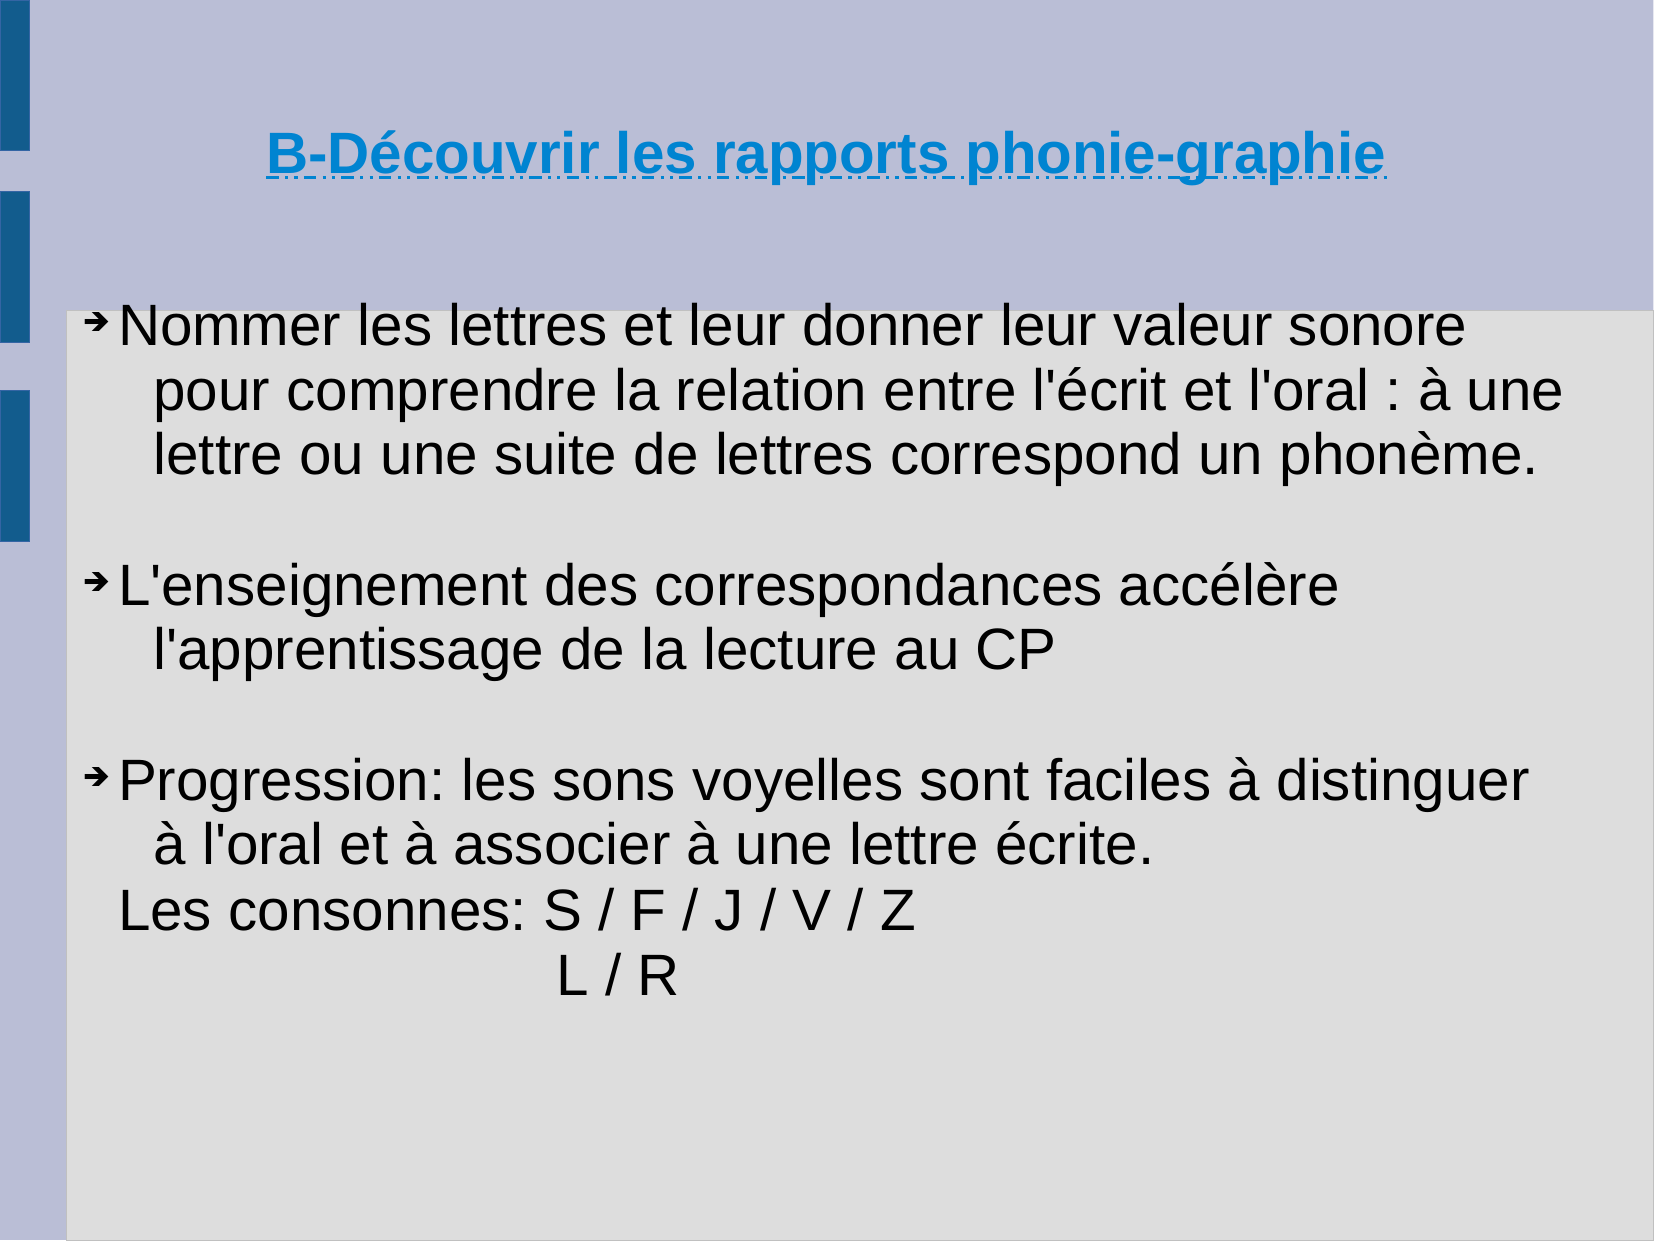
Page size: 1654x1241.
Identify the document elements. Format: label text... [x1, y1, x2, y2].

title B-Découvrir les rapports phonie-graphie [82, 49, 1571, 257]
subtitle Nommer les lettres et leur donner leur valeur sonore pour comprendre la relation entre l'écrit et l'oral : à une lettre ou une suite de lettres correspond un phonème. L'enseignement des correspondances accélère l'apprentissage de la lecture au CP Progression: les sons voyelles sont faciles à distinguer à l'oral et à associer à une lettre écrite. Les consonnes: S / F / J / V / Z L / R [82, 290, 1571, 1010]
